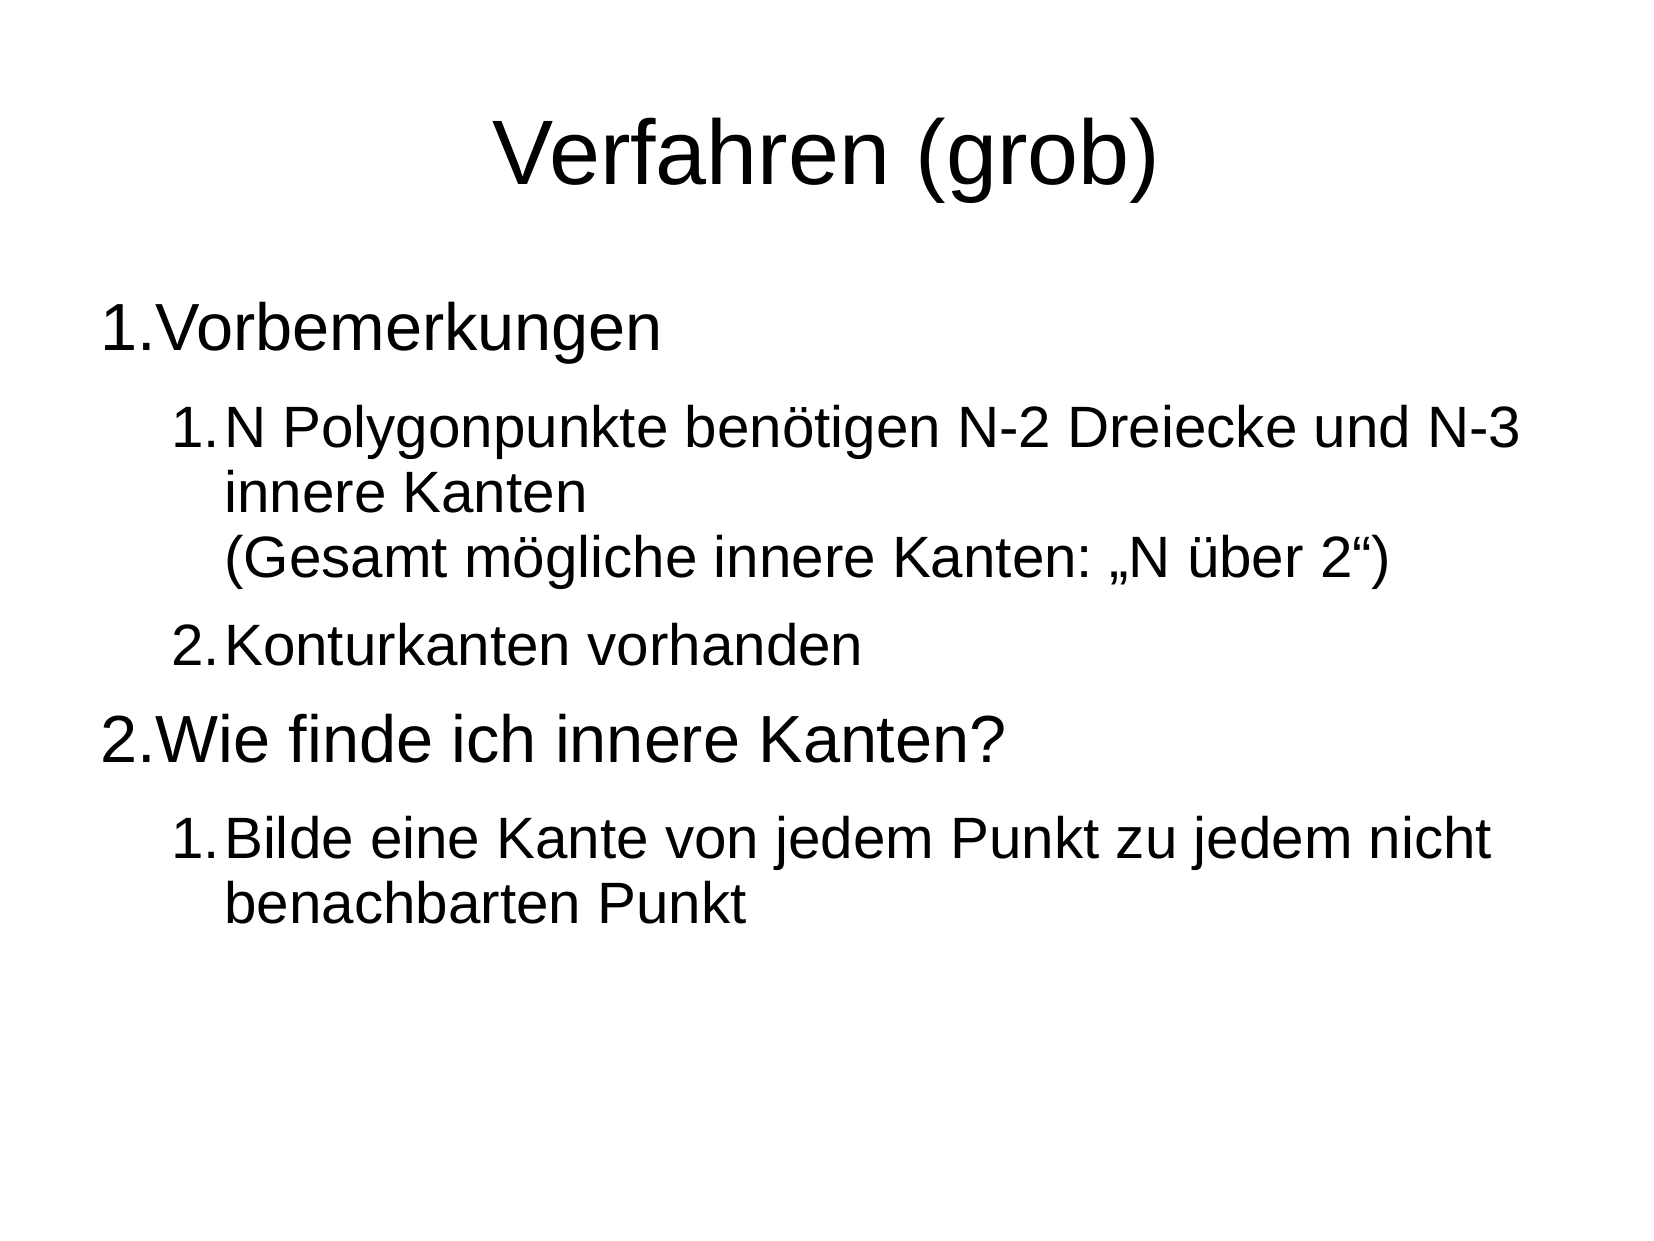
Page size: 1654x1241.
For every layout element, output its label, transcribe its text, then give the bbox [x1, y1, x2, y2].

title Verfahren (grob) [82, 56, 1571, 250]
list Vorbemerkungen N Polygonpunkte benötigen N-2 Dreiecke und N-3 innere Kanten (Gesamt mögliche innere Kanten: „N über 2“) Konturkanten vorhanden Wie finde ich innere Kanten? Bilde eine Kante von jedem Punkt zu jedem nicht benachbarten Punkt [82, 290, 1571, 1094]
